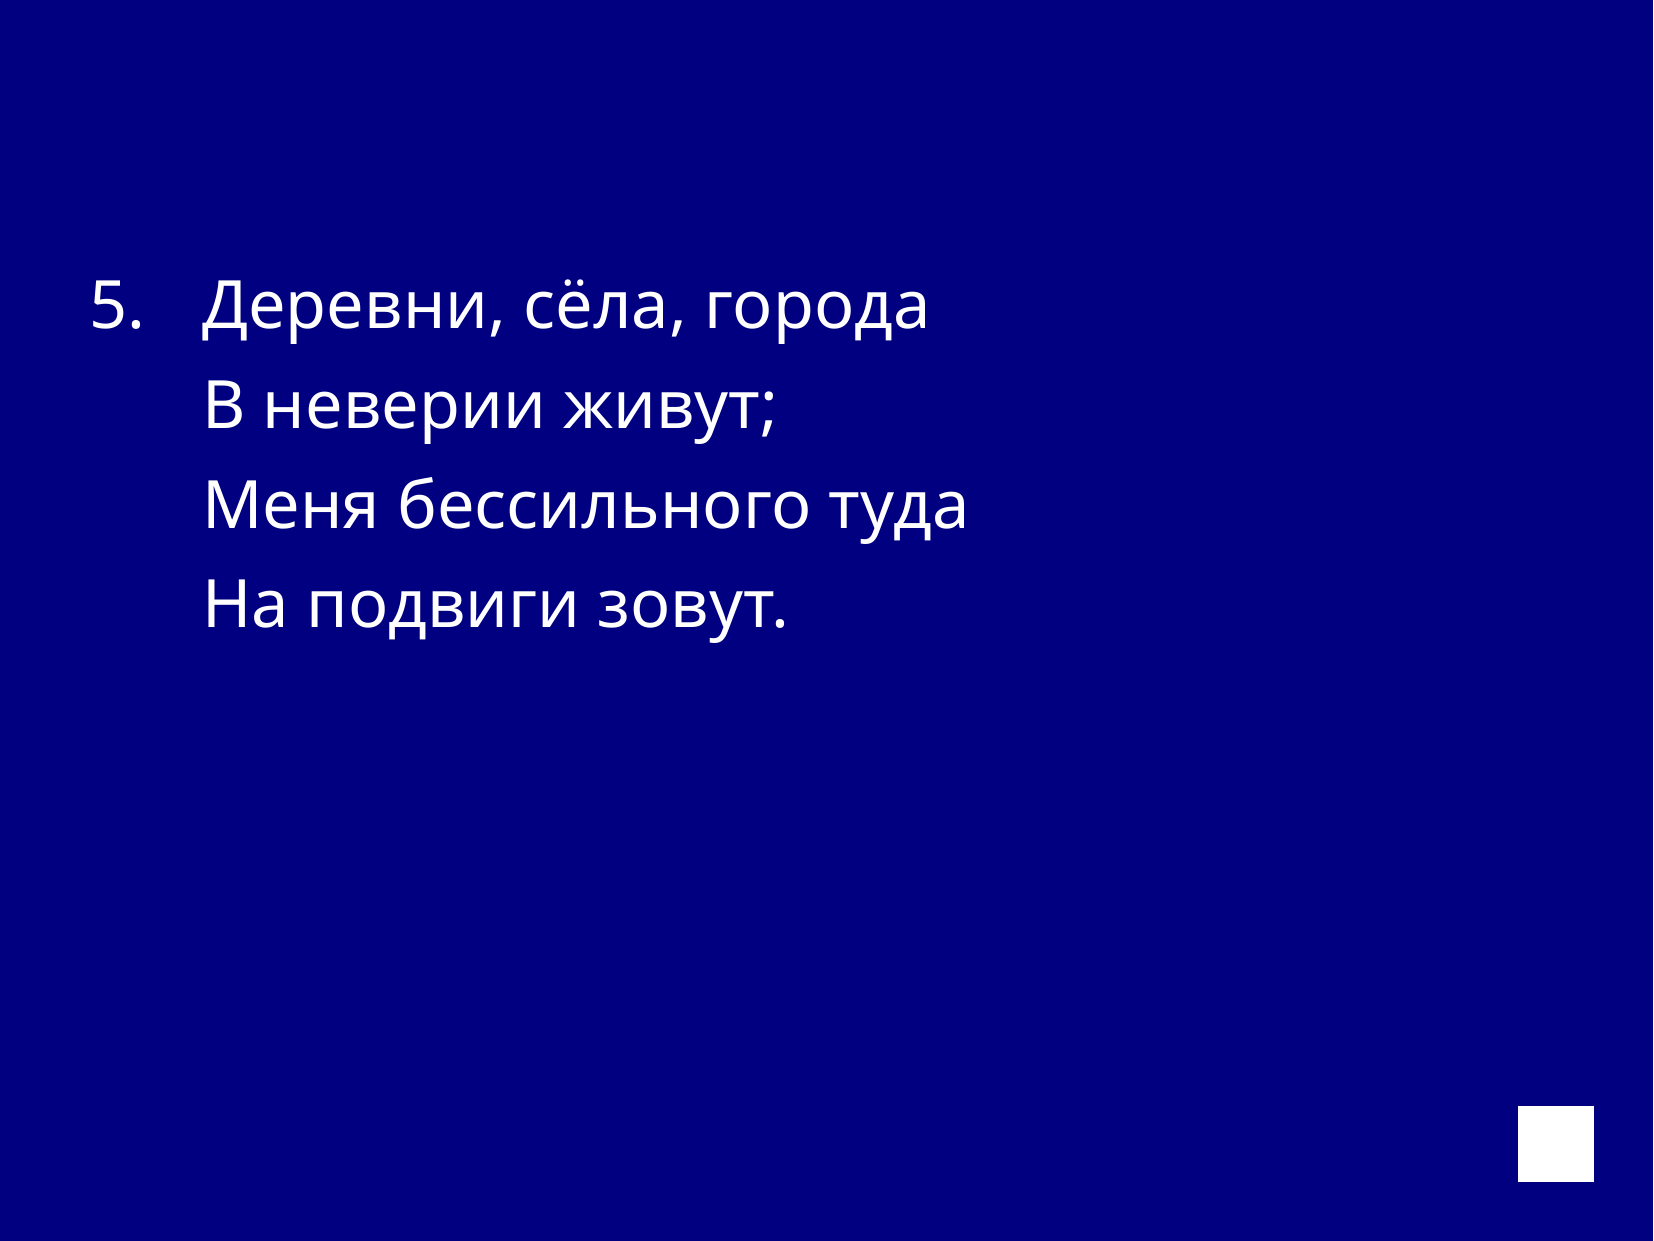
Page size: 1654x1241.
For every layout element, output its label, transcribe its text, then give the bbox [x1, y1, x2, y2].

text_box [1518, 1106, 1594, 1182]
text_box 5. Деревни, сёла, города В неверии живут; Меня бессильного туда На подвиги зовут. [75, 150, 1576, 1163]
